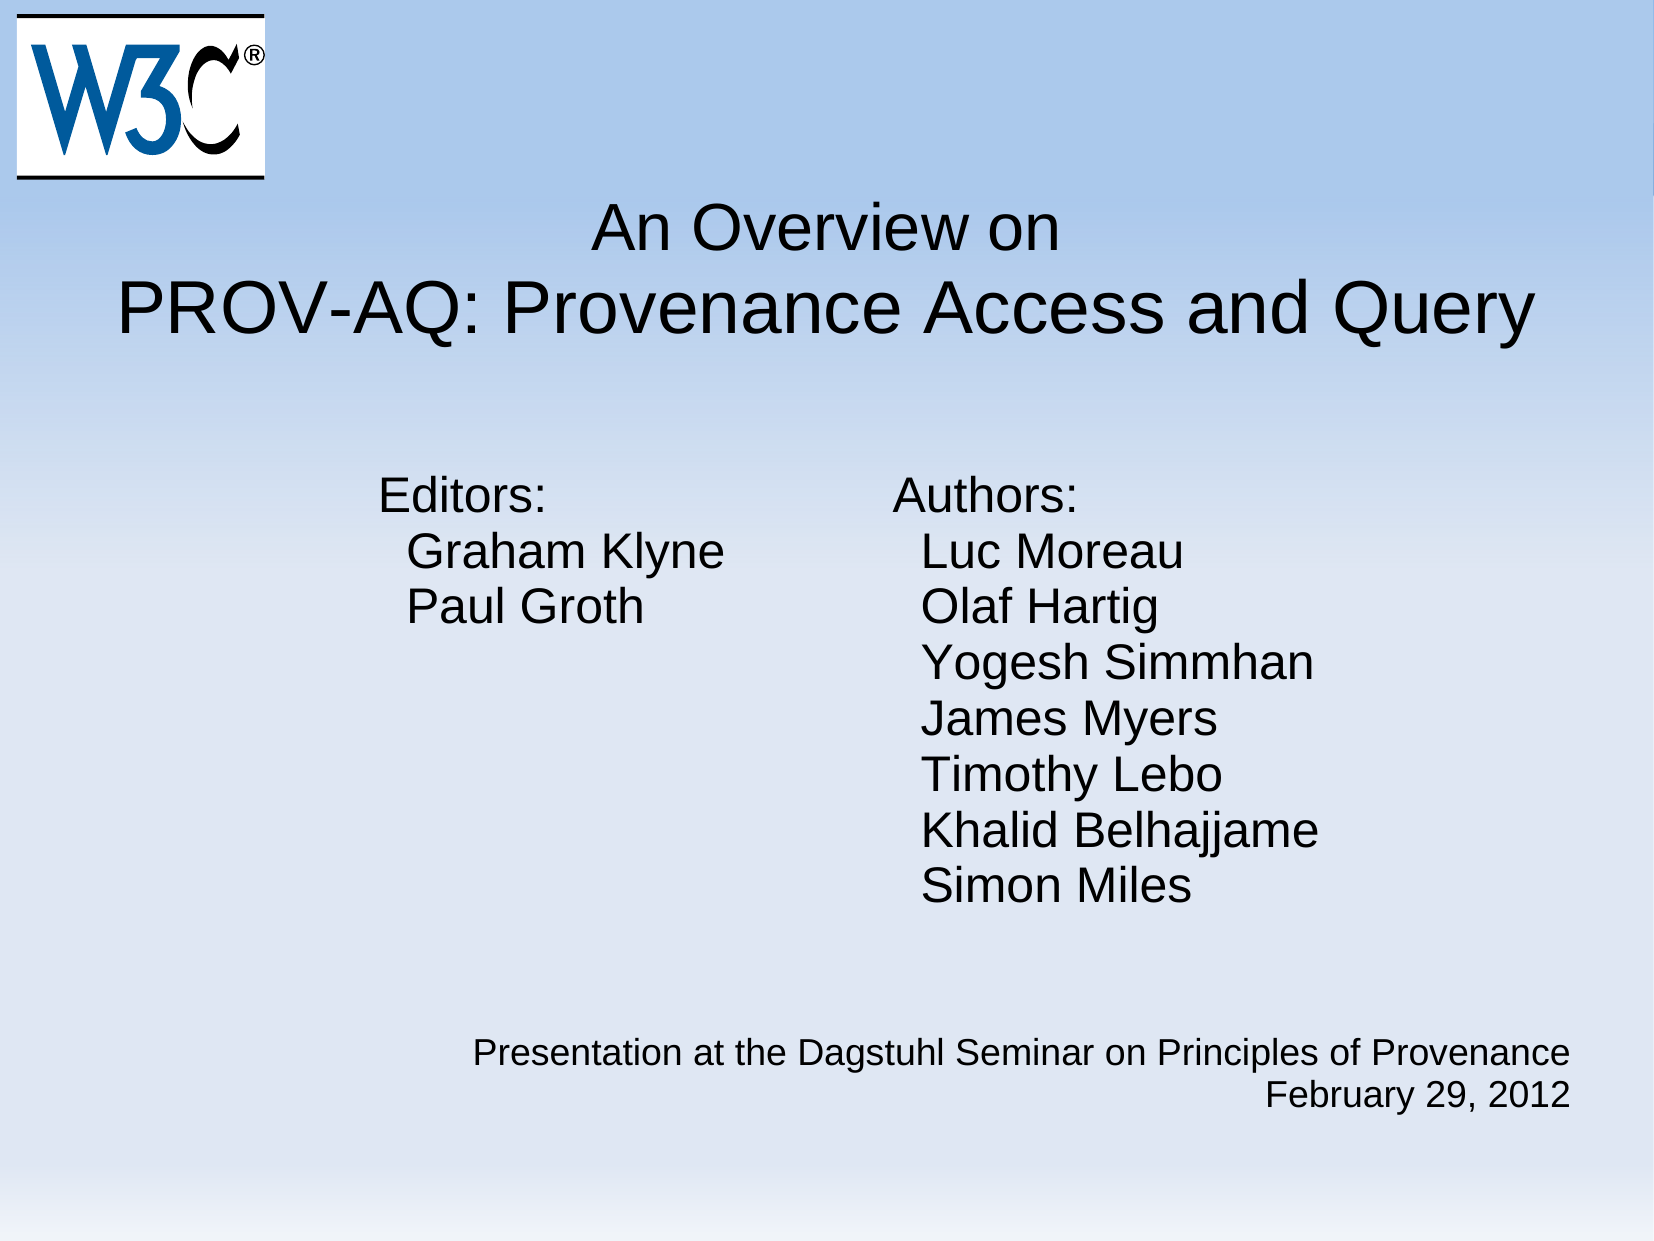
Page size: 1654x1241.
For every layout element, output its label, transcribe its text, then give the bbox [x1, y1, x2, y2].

picture [0, 198, 1654, 1241]
subtitle An Overview on PROV-AQ: Provenance Access and Query Editors: Authors: Graham Klyne Luc Moreau Paul Groth Olaf Hartig Yogesh Simmhan James Myers Timothy Lebo Khalid Belhajjame Simon Miles Presentation at the Dagstuhl Seminar on Principles of Provenance February 29, 2012 [82, 190, 1571, 1116]
text_box [0, 0, 1654, 198]
